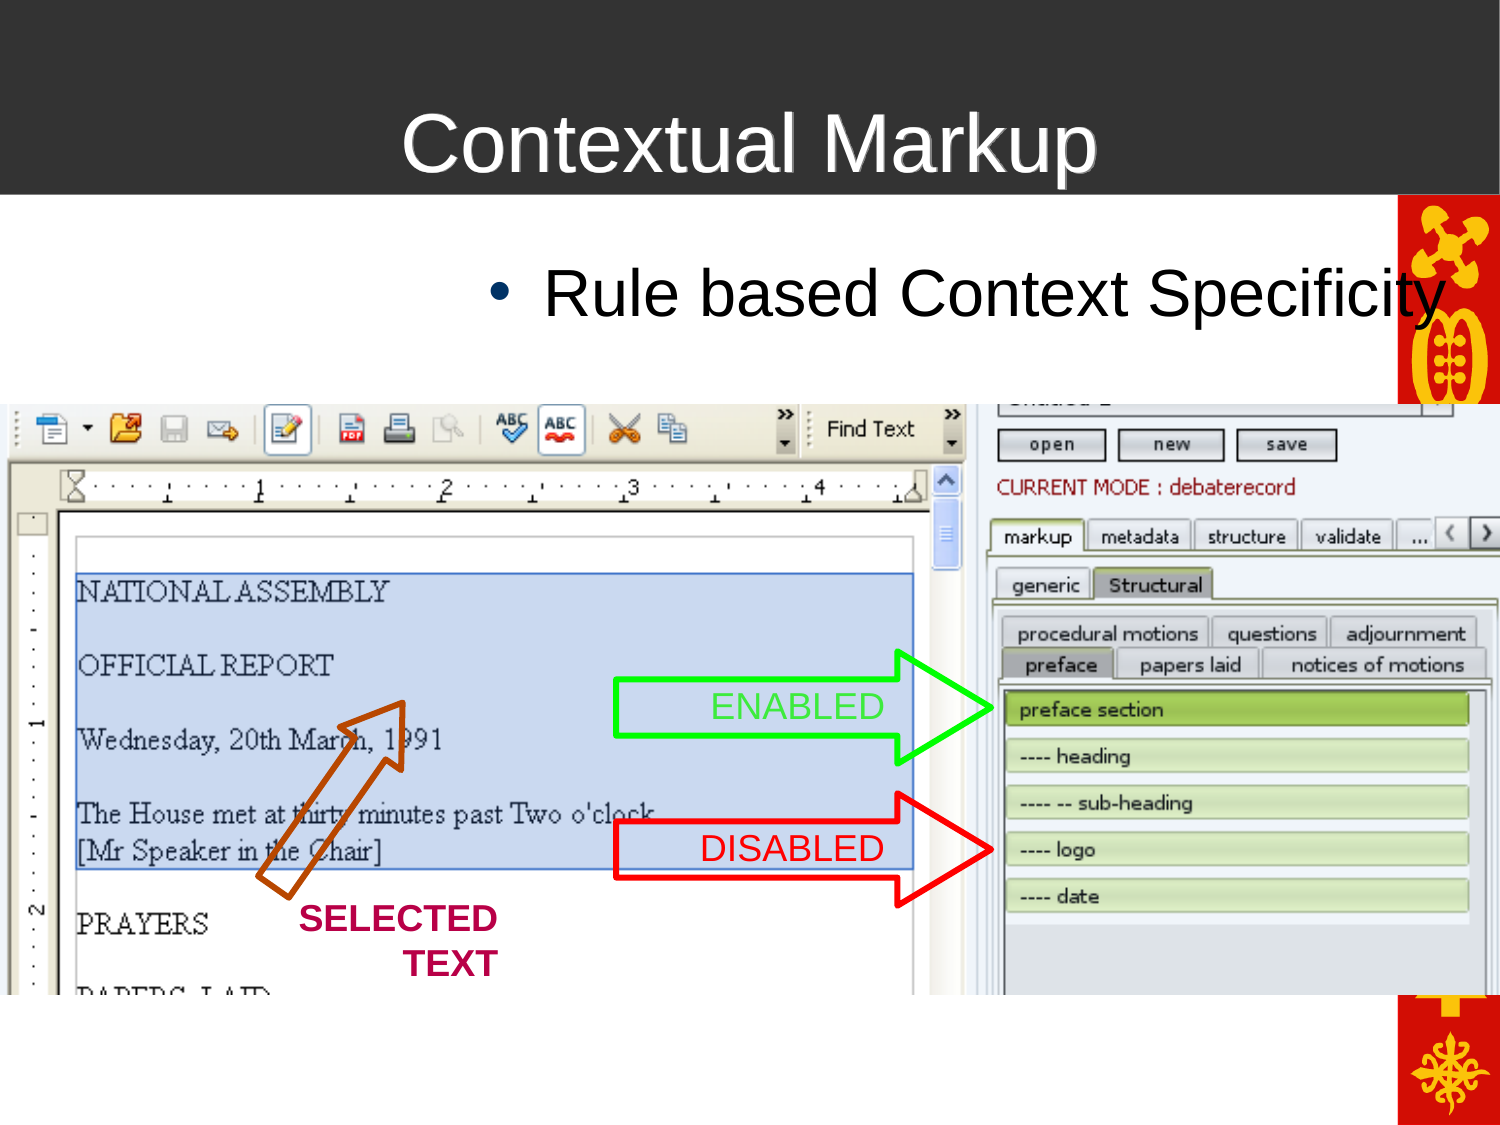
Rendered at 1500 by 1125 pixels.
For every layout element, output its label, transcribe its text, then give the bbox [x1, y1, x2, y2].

picture [0, 195, 1500, 1125]
text_box [616, 651, 992, 764]
title Contextual Markup [75, 21, 1426, 242]
text_box [258, 702, 403, 886]
text_box [616, 793, 992, 906]
text_box Rule based Context Specificity [54, 242, 1463, 338]
text_box SELECTED TEXT [250, 886, 514, 992]
text_box DISABLED [675, 816, 901, 877]
text_box ENABLED [675, 675, 901, 735]
